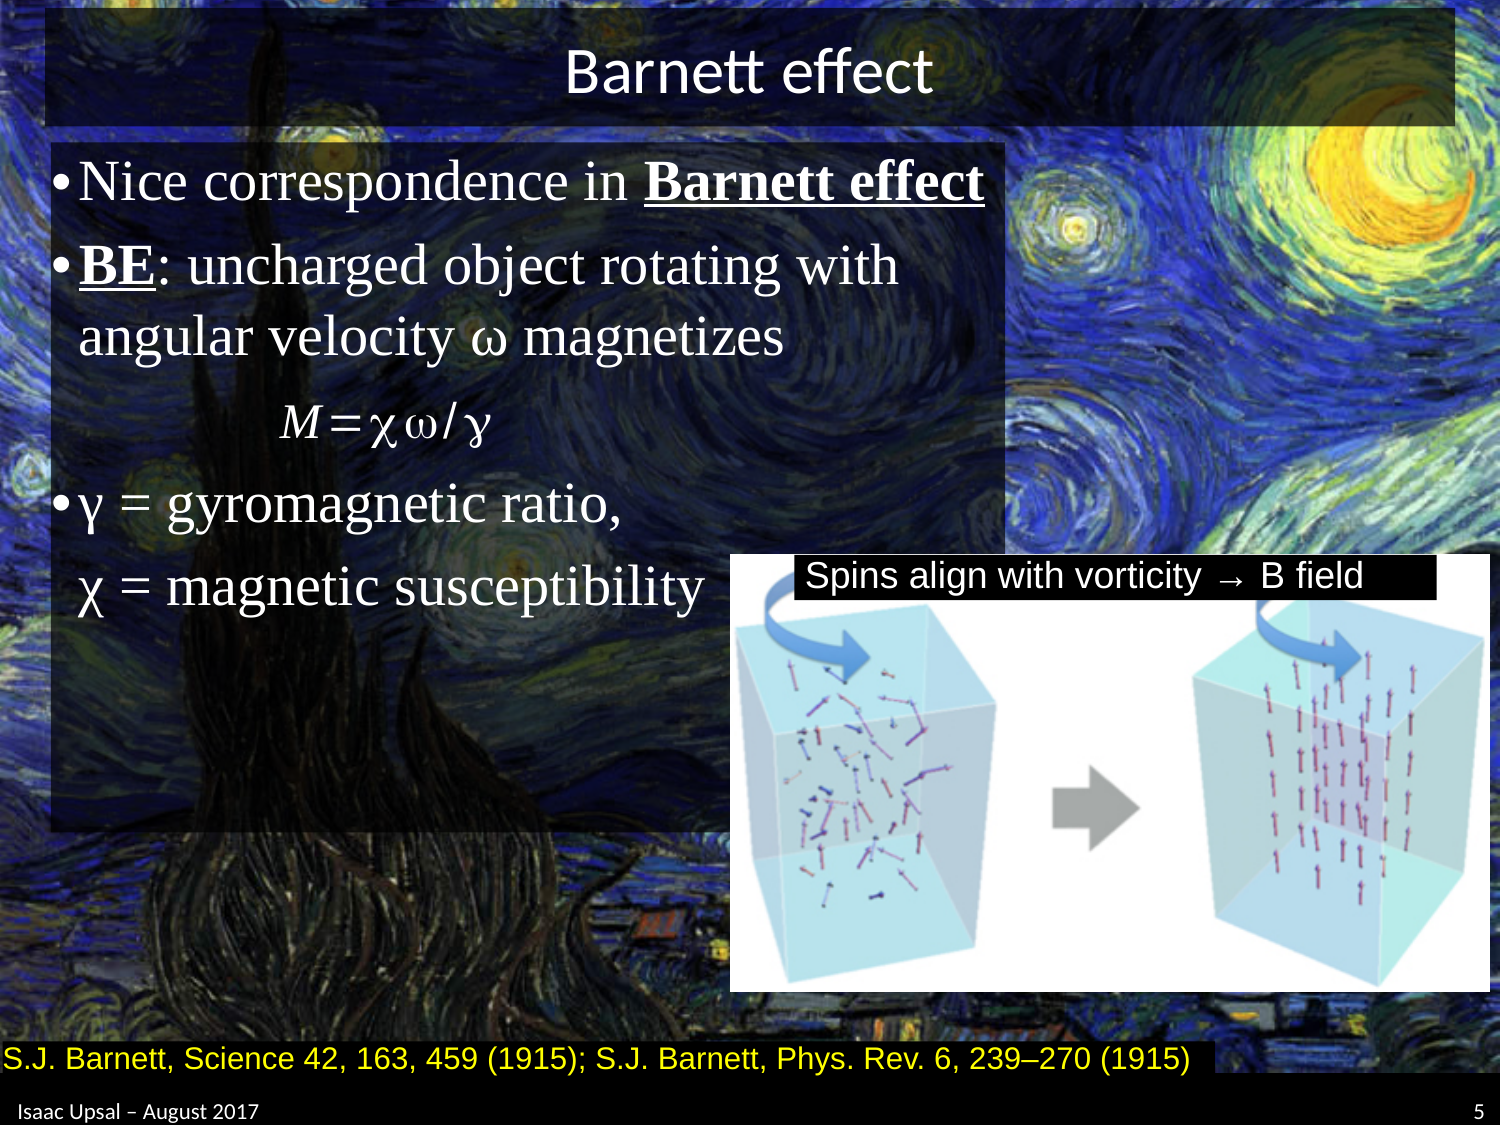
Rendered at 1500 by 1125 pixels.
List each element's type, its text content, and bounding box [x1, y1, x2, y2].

chart [270, 393, 500, 451]
text_box S.J. Barnett, Science 42, 163, 459 (1915); S.J. Barnett, Phys. Rev. 6, 239–270 (1915) [2, 1041, 1216, 1077]
text_box Spins align with vorticity → B field [794, 554, 1437, 601]
picture [0, 0, 1500, 1073]
title Barnett effect [45, 7, 1456, 127]
text_box Nice correspondence in Barnett effect BE: uncharged object rotating with angular velocity ω magnetizes γ = gyromagnetic ratio, χ = magnetic susceptibility [50, 142, 1006, 833]
